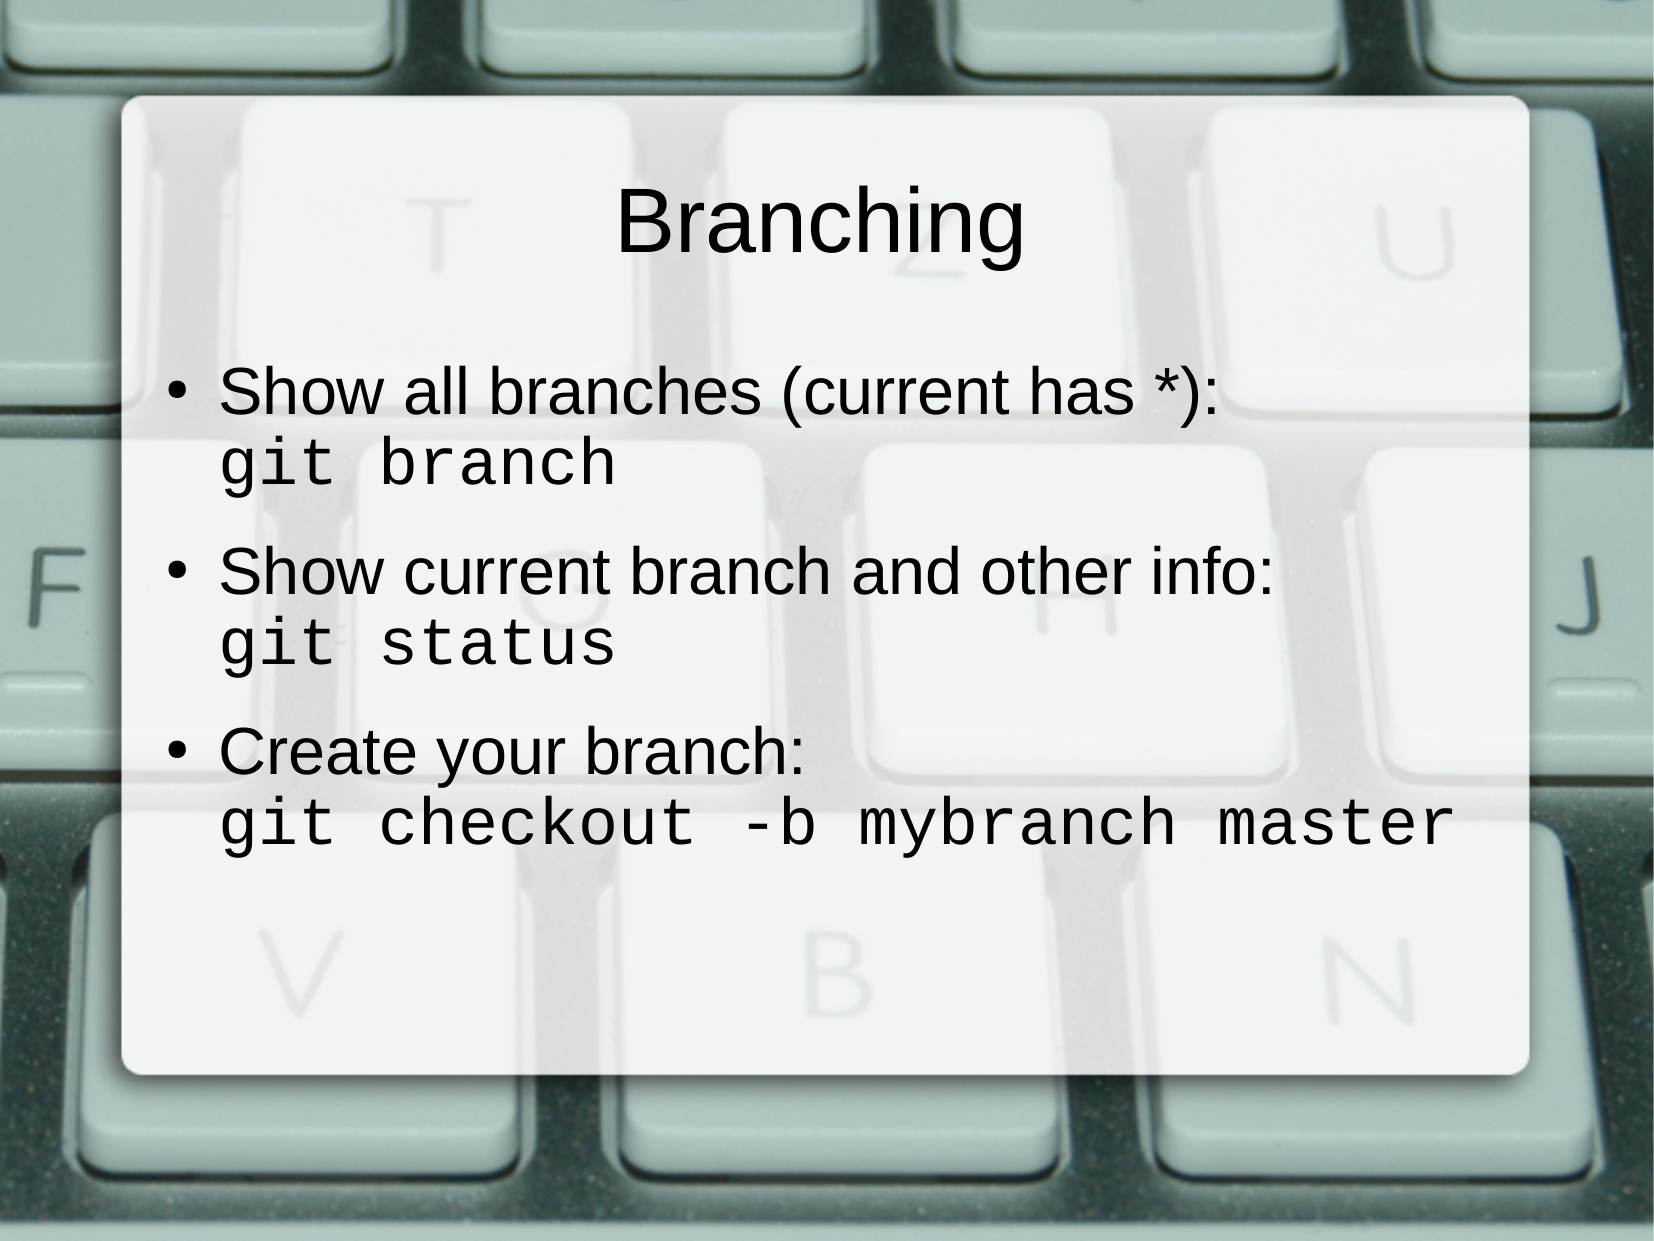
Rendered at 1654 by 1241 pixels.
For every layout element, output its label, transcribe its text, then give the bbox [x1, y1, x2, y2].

list Show all branches (current has *): git branch Show current branch and other info: git status Create your branch: git checkout -b mybranch master [147, 354, 1506, 1173]
title Branching [135, 117, 1506, 325]
picture [0, 0, 1654, 1241]
